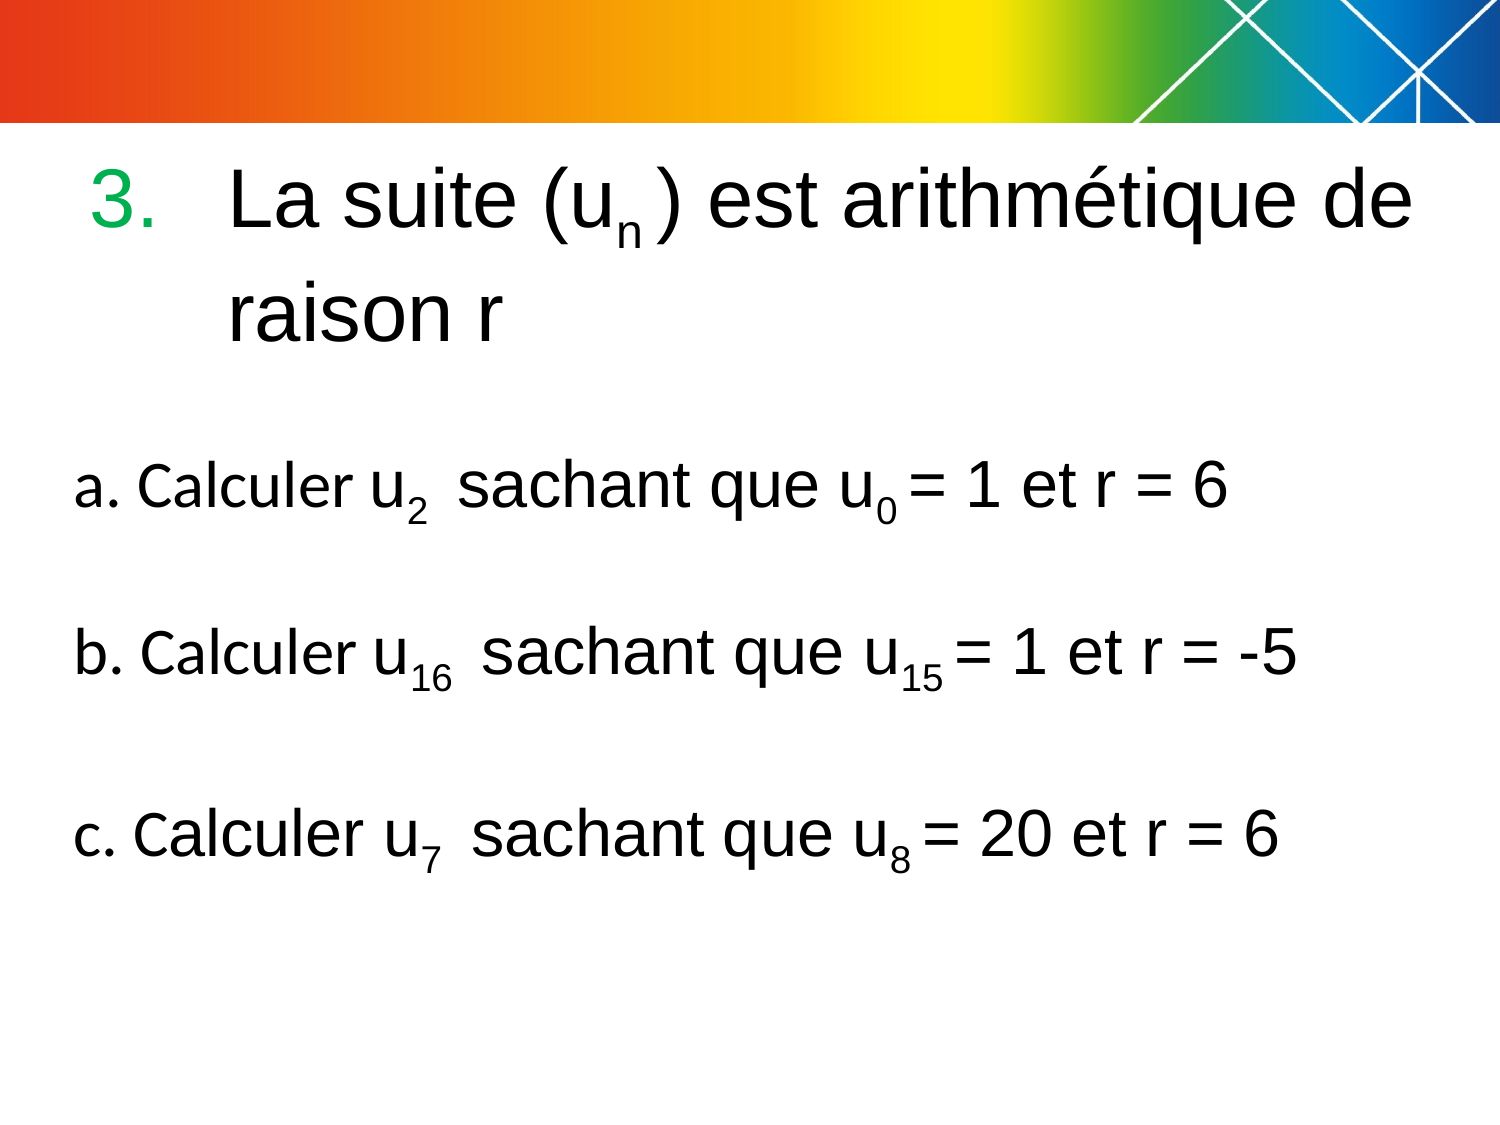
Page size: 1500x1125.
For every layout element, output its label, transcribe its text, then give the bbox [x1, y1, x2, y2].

text_box La suite (un ) est arithmétique de raison r [75, 164, 1500, 339]
picture [0, 0, 1359, 123]
picture [1340, 0, 1500, 123]
text_box a. Calculer u2 sachant que u0 = 1 et r = 6 b. Calculer u16 sachant que u15 = 1 et r = -5 c. Calculer u7 sachant que u8 = 20 et r = 6 [58, 433, 1442, 969]
